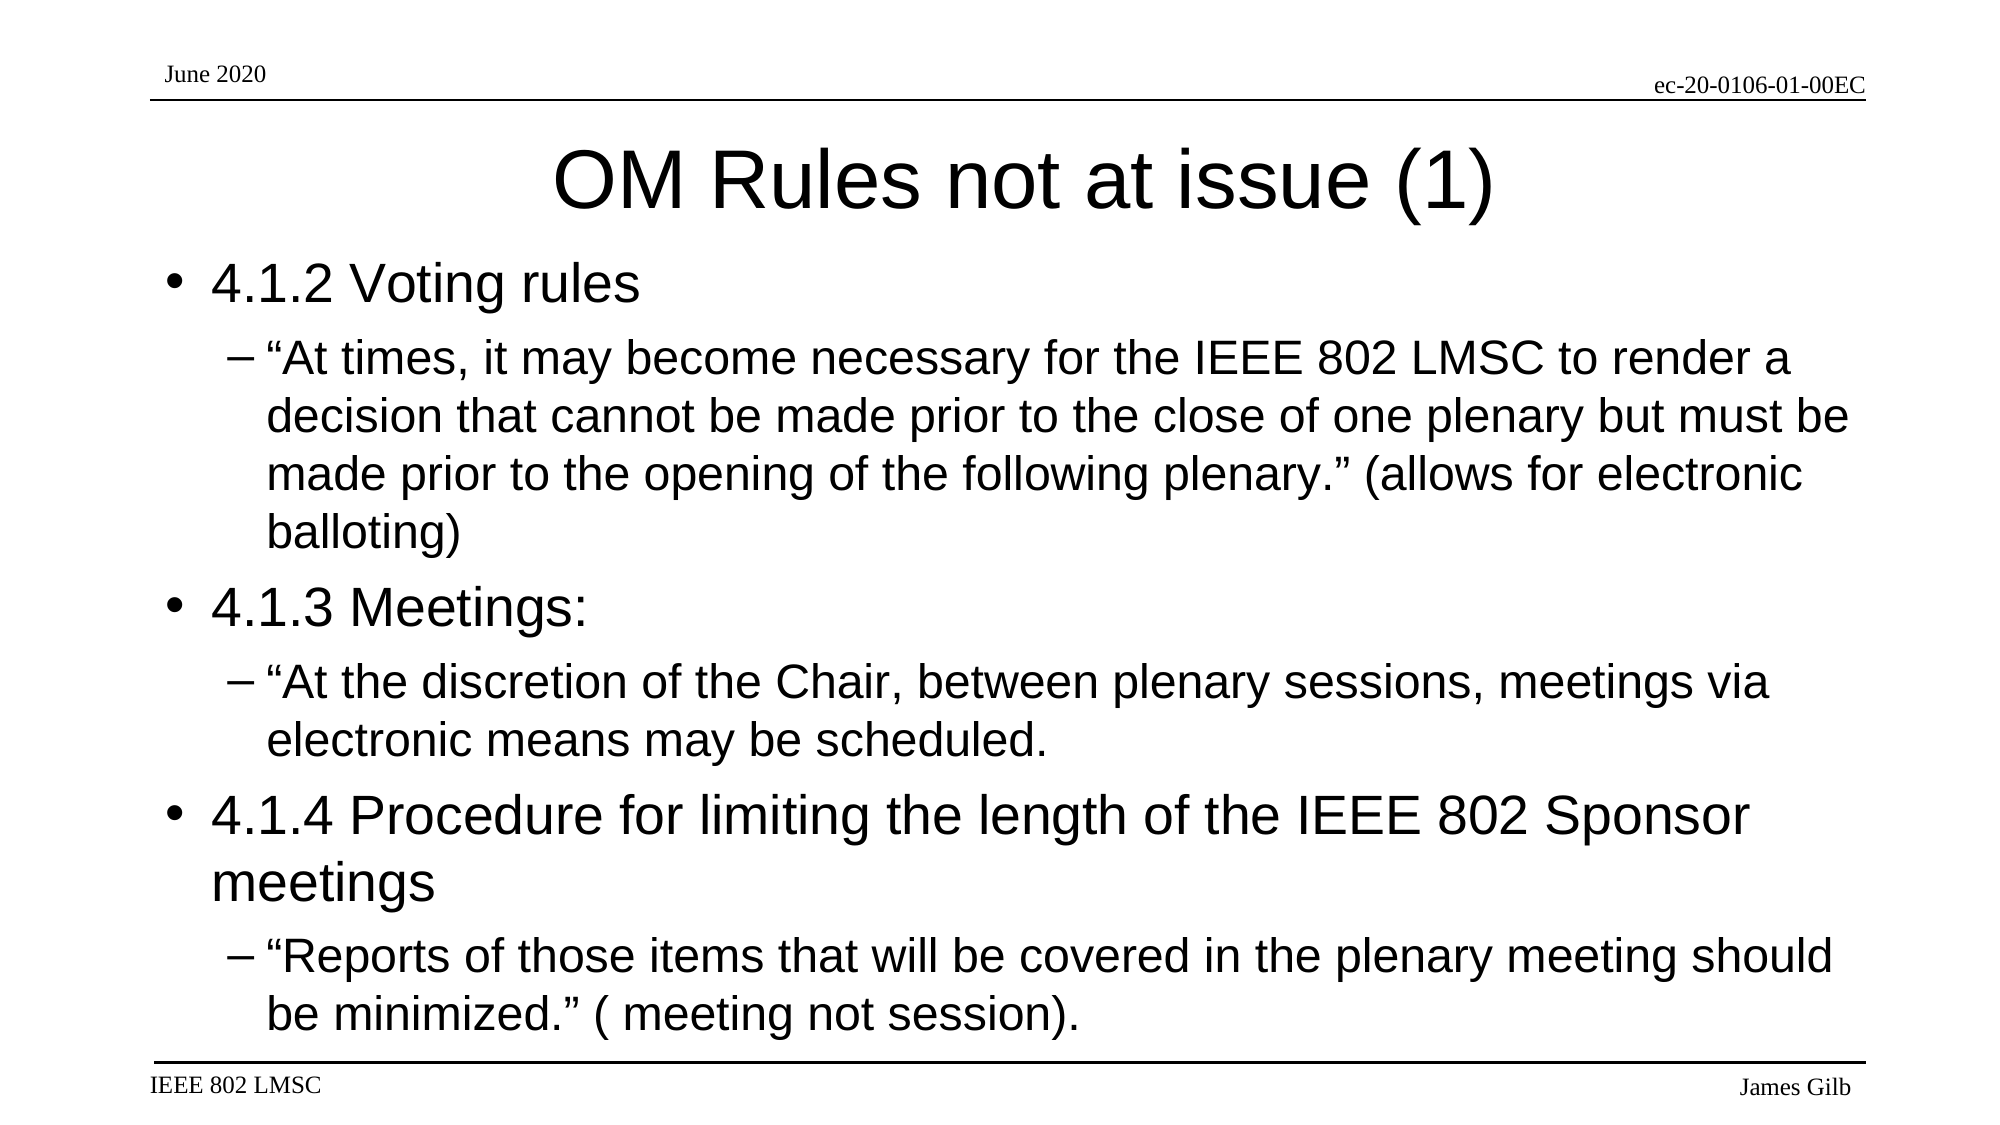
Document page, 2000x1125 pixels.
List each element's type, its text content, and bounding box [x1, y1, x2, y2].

title OM Rules not at issue (1) [149, 112, 1900, 238]
list 4.1.2 Voting rules “At times, it may become necessary for the IEEE 802 LMSC to render a decision that cannot be made prior to the close of one plenary but must be made prior to the opening of the following plenary.” (allows for electronic balloting) 4.1.3 Meetings: “At the discretion of the Chair, between plenary sessions, meetings via electronic means may be scheduled. 4.1.4 Procedure for limiting the length of the IEEE 802 Sponsor meetings “Reports of those items that will be covered in the plenary meeting should be minimized.” ( meeting not session). [149, 239, 1900, 1051]
